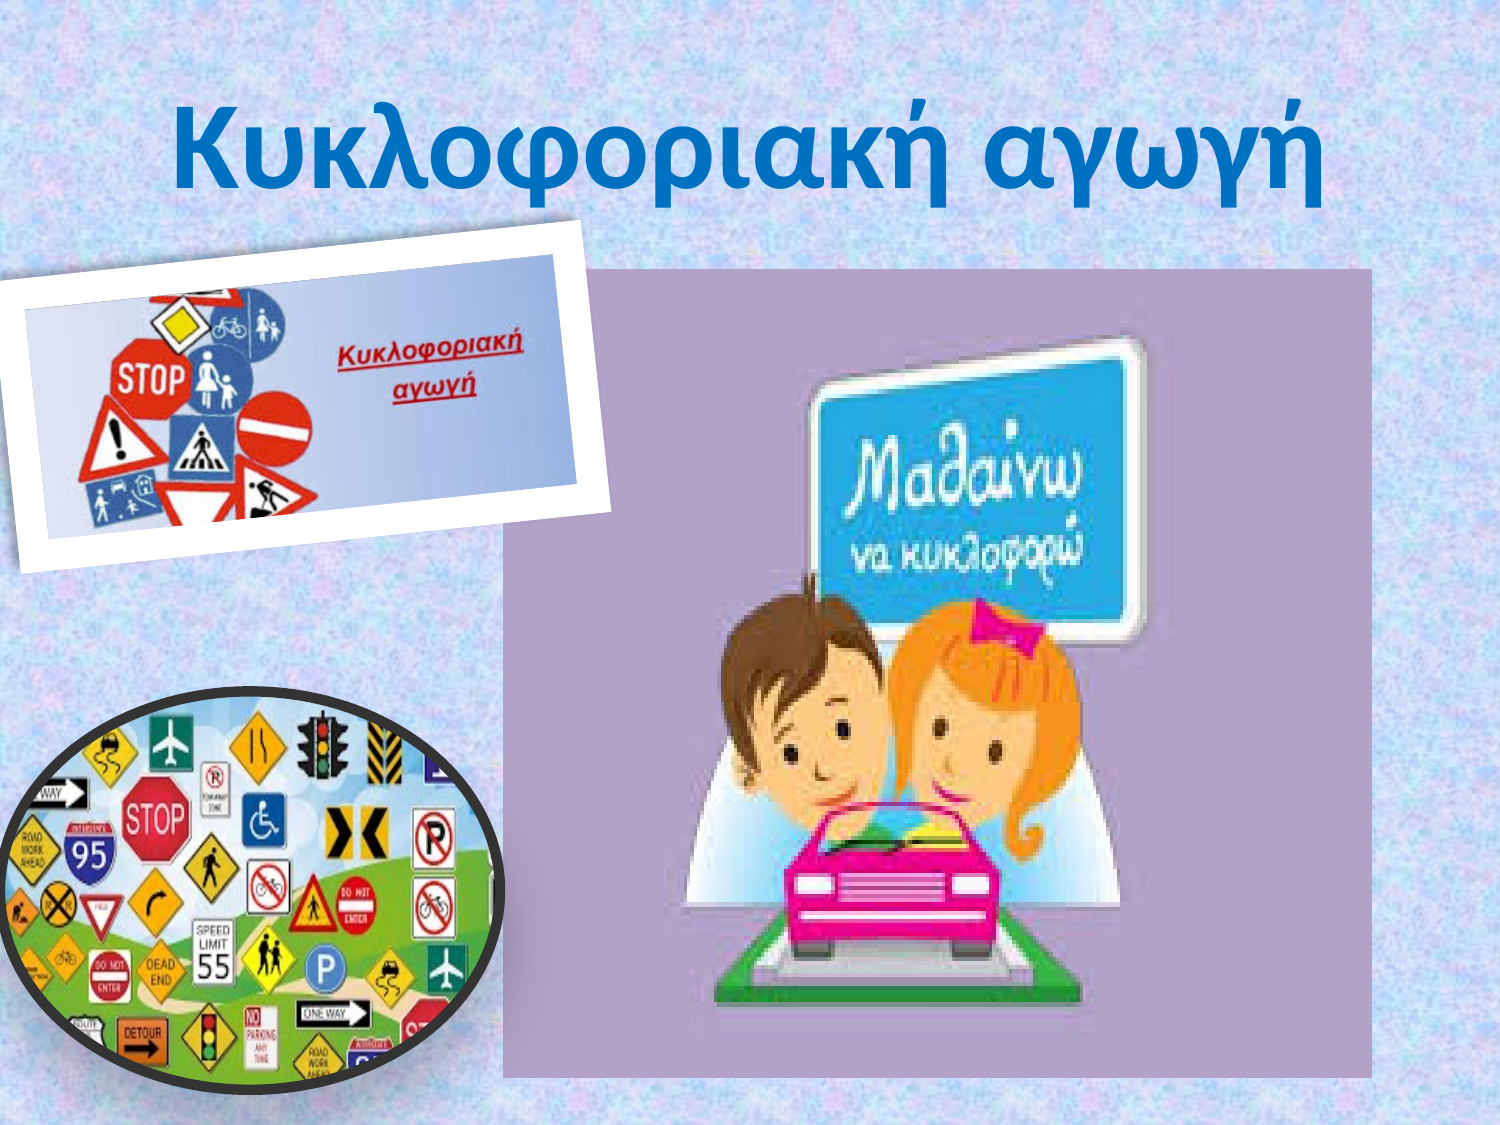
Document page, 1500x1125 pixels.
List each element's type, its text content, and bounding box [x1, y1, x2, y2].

picture [24, 254, 577, 540]
picture [0, 0, 1500, 1125]
text_box [0, 691, 501, 1090]
title Κυκλοφοριακή αγωγή [75, 45, 1425, 233]
